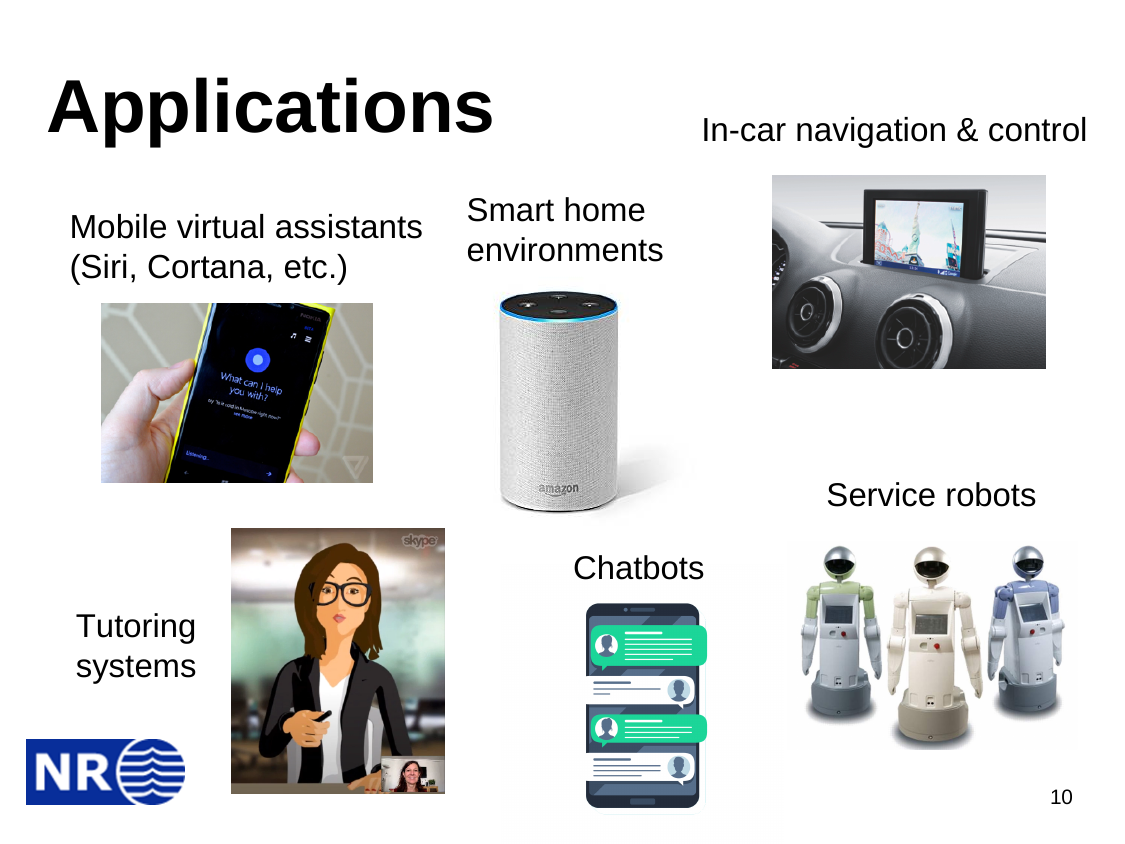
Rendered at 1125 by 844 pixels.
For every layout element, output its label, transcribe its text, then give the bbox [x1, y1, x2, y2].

picture [787, 541, 1078, 750]
text_box Chatbots [568, 541, 761, 591]
text_box Tutoring systems [71, 600, 231, 689]
text_box Service robots [821, 468, 1078, 518]
picture [501, 564, 784, 844]
text_box Smart home environments [462, 183, 719, 273]
text_box [1035, 776, 1095, 812]
picture [101, 303, 373, 483]
text_box Mobile virtual assistants (Siri, Cortana, etc.) [54, 197, 457, 294]
title Applications [30, 32, 1095, 157]
picture [231, 261, 700, 794]
picture [772, 175, 1046, 370]
text_box In-car navigation & control [686, 100, 1125, 157]
